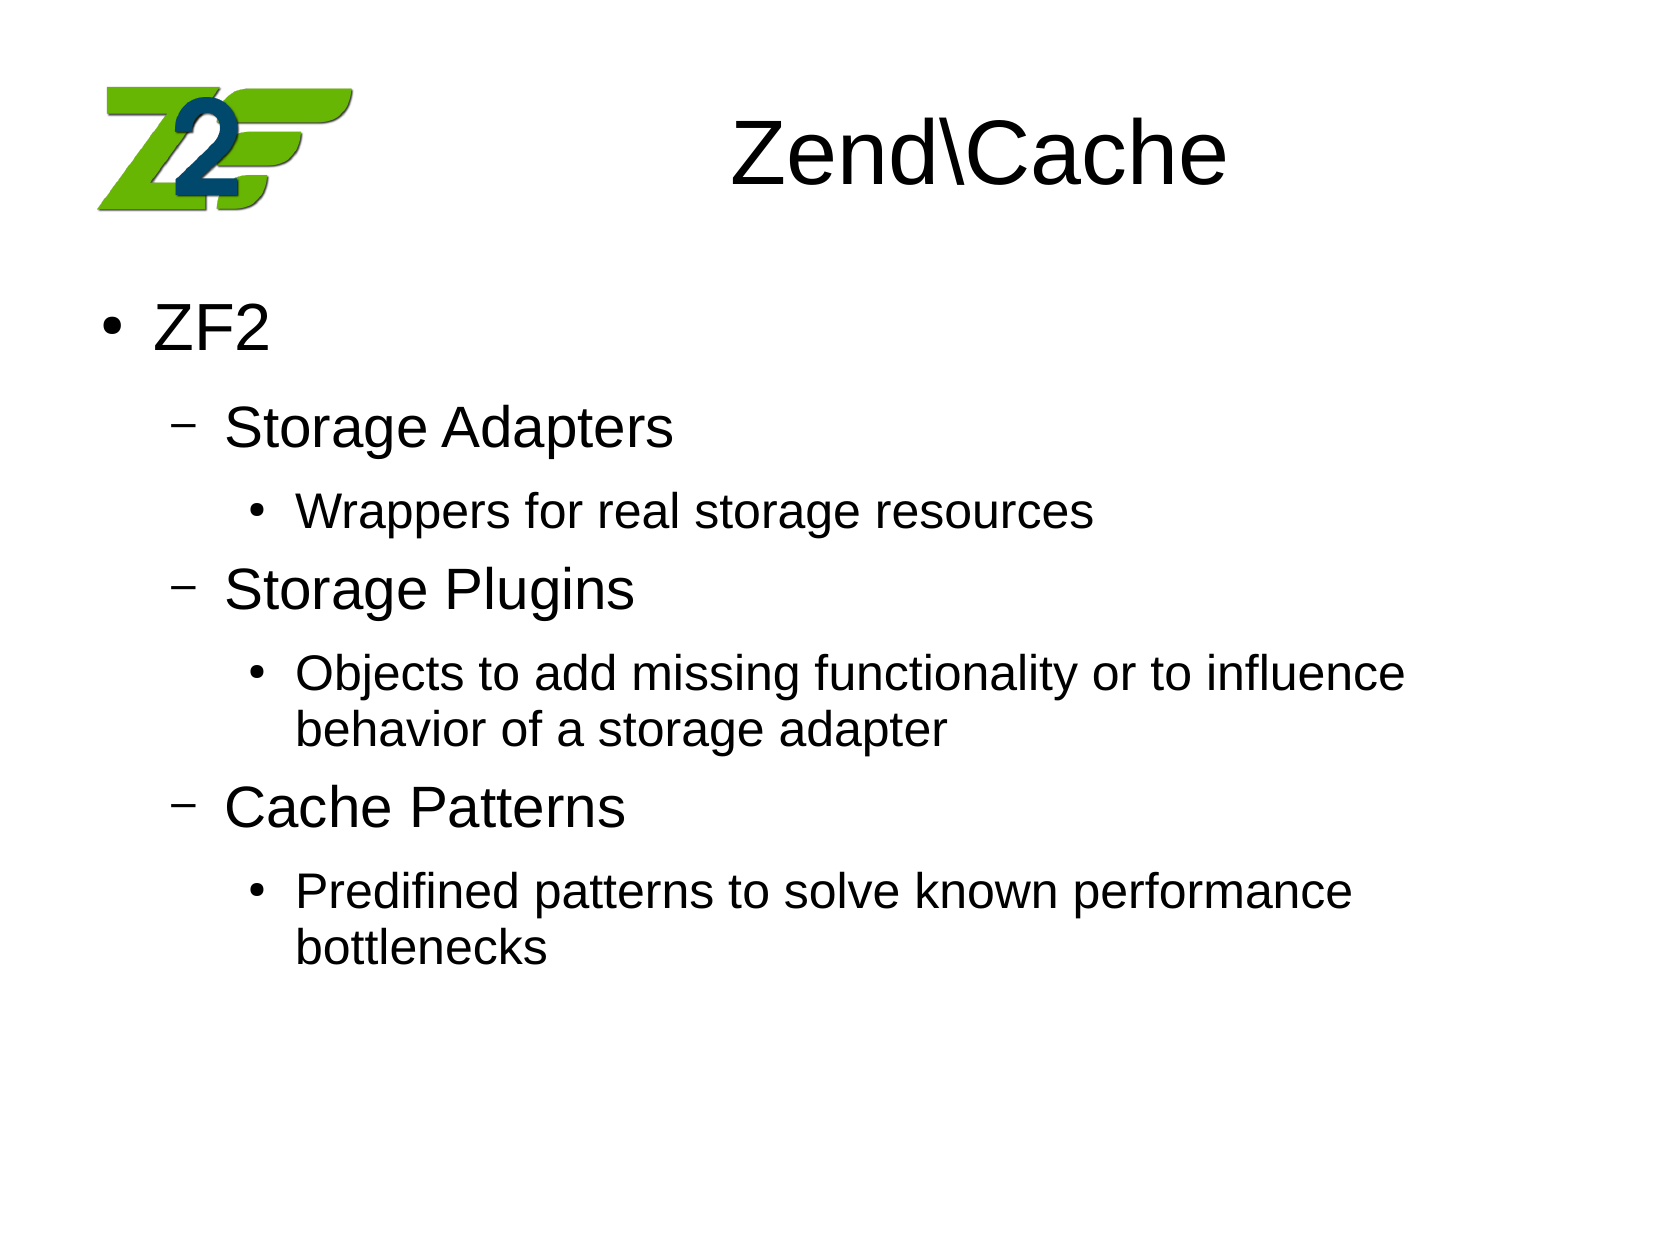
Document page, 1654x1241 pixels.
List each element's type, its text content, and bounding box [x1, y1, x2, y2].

picture [94, 82, 355, 213]
list ZF2 Storage Adapters Wrappers for real storage resources Storage Plugins Objects to add missing functionality or to influence behavior of a storage adapter Cache Patterns Predifined patterns to solve known performance bottlenecks [82, 290, 1538, 1087]
title Zend\Cache [389, 49, 1571, 257]
